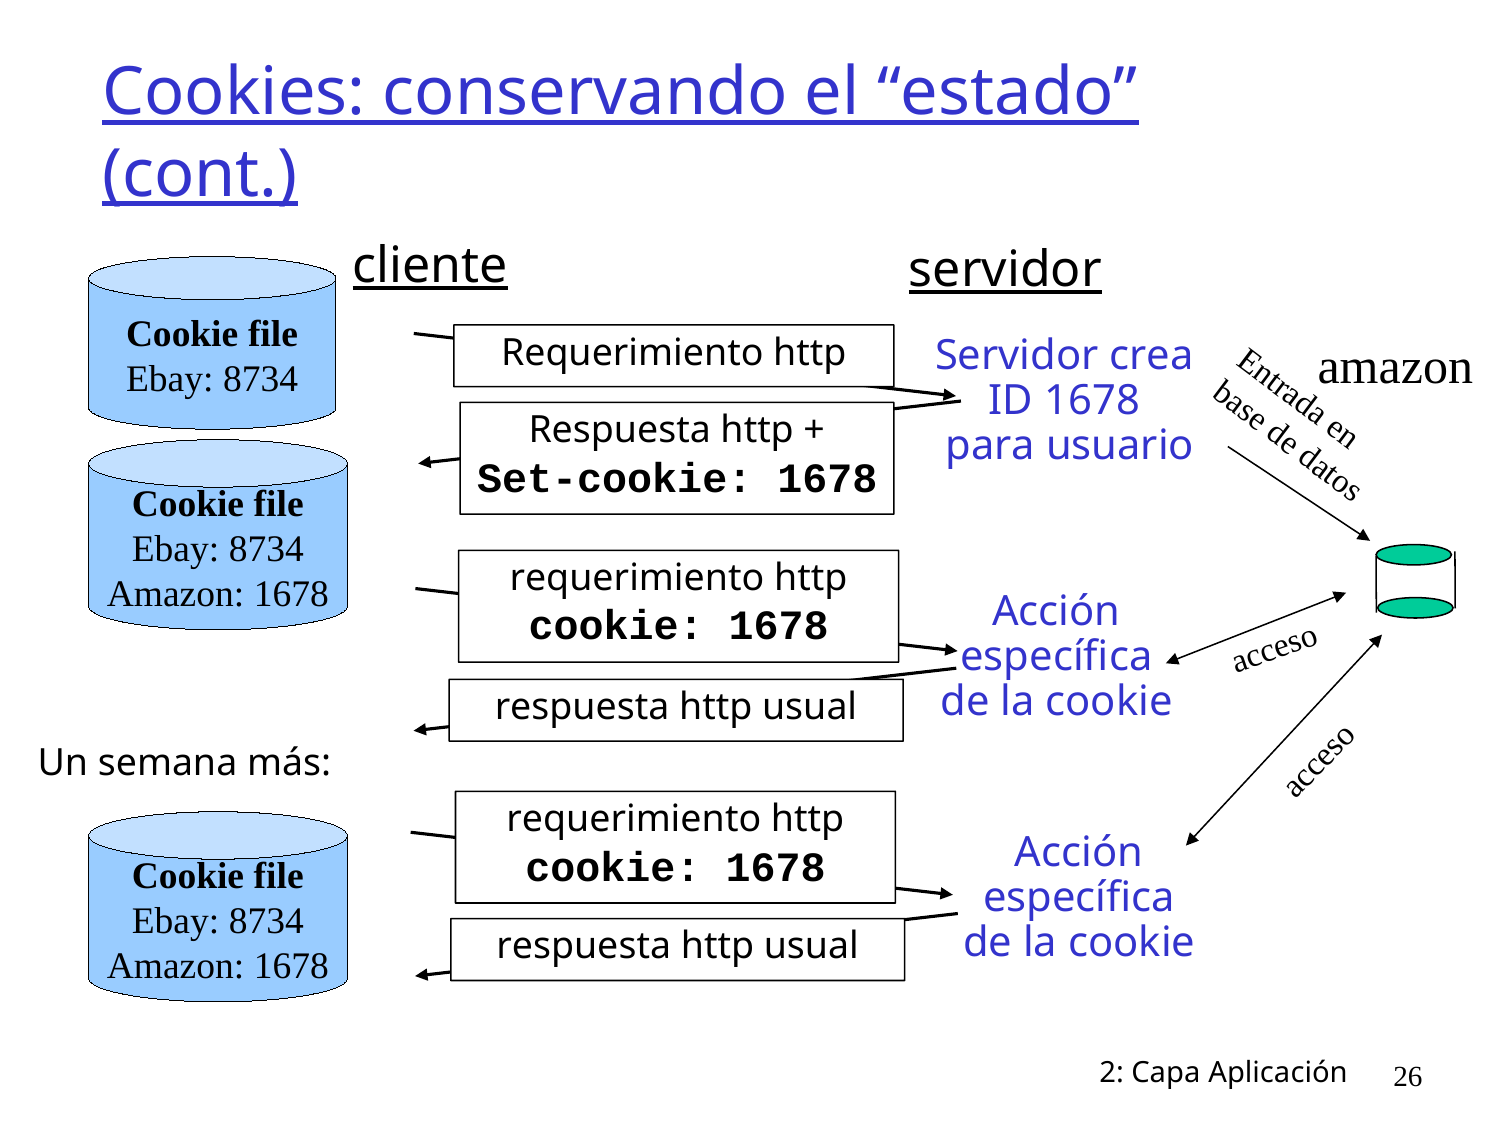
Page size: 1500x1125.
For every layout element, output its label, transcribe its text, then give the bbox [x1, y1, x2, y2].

text_box Cookie file Ebay: 8734 Amazon: 1678 [88, 837, 348, 1002]
text_box Servidor crea ID 1678 para usuario [919, 326, 1210, 477]
text_box Respuesta http + Set-cookie: 1678 [460, 402, 894, 509]
text_box Acción específica de la cookie [925, 582, 1188, 733]
text_box [449, 736, 904, 742]
text_box Entrada en base de datos [1210, 322, 1414, 524]
text_box cliente [337, 231, 524, 302]
text_box requerimiento http cookie: 1678 [455, 791, 896, 898]
text_box acceso [1211, 604, 1339, 692]
text_box acceso [1208, 600, 1321, 644]
text_box [450, 975, 905, 981]
text_box respuesta http usual [450, 918, 905, 975]
text_box amazon [1302, 326, 1489, 402]
text_box [455, 898, 896, 904]
text_box [453, 381, 894, 387]
text_box Cookie file Ebay: 8734 [88, 280, 336, 430]
text_box [458, 657, 899, 663]
text_box Cookie file Ebay: 8734 Amazon: 1678 [88, 465, 348, 630]
text_box Acción específica de la cookie [948, 822, 1211, 973]
text_box requerimiento http cookie: 1678 [458, 550, 899, 657]
text_box [460, 509, 894, 515]
text_box Requerimiento http [453, 324, 894, 381]
text_box respuesta http usual [449, 679, 904, 736]
text_box servidor [894, 235, 1118, 305]
title Cookies: conservando el “estado” (cont.) [87, 37, 1363, 225]
text_box acceso [1255, 696, 1378, 821]
text_box Un semana más: [22, 735, 347, 792]
